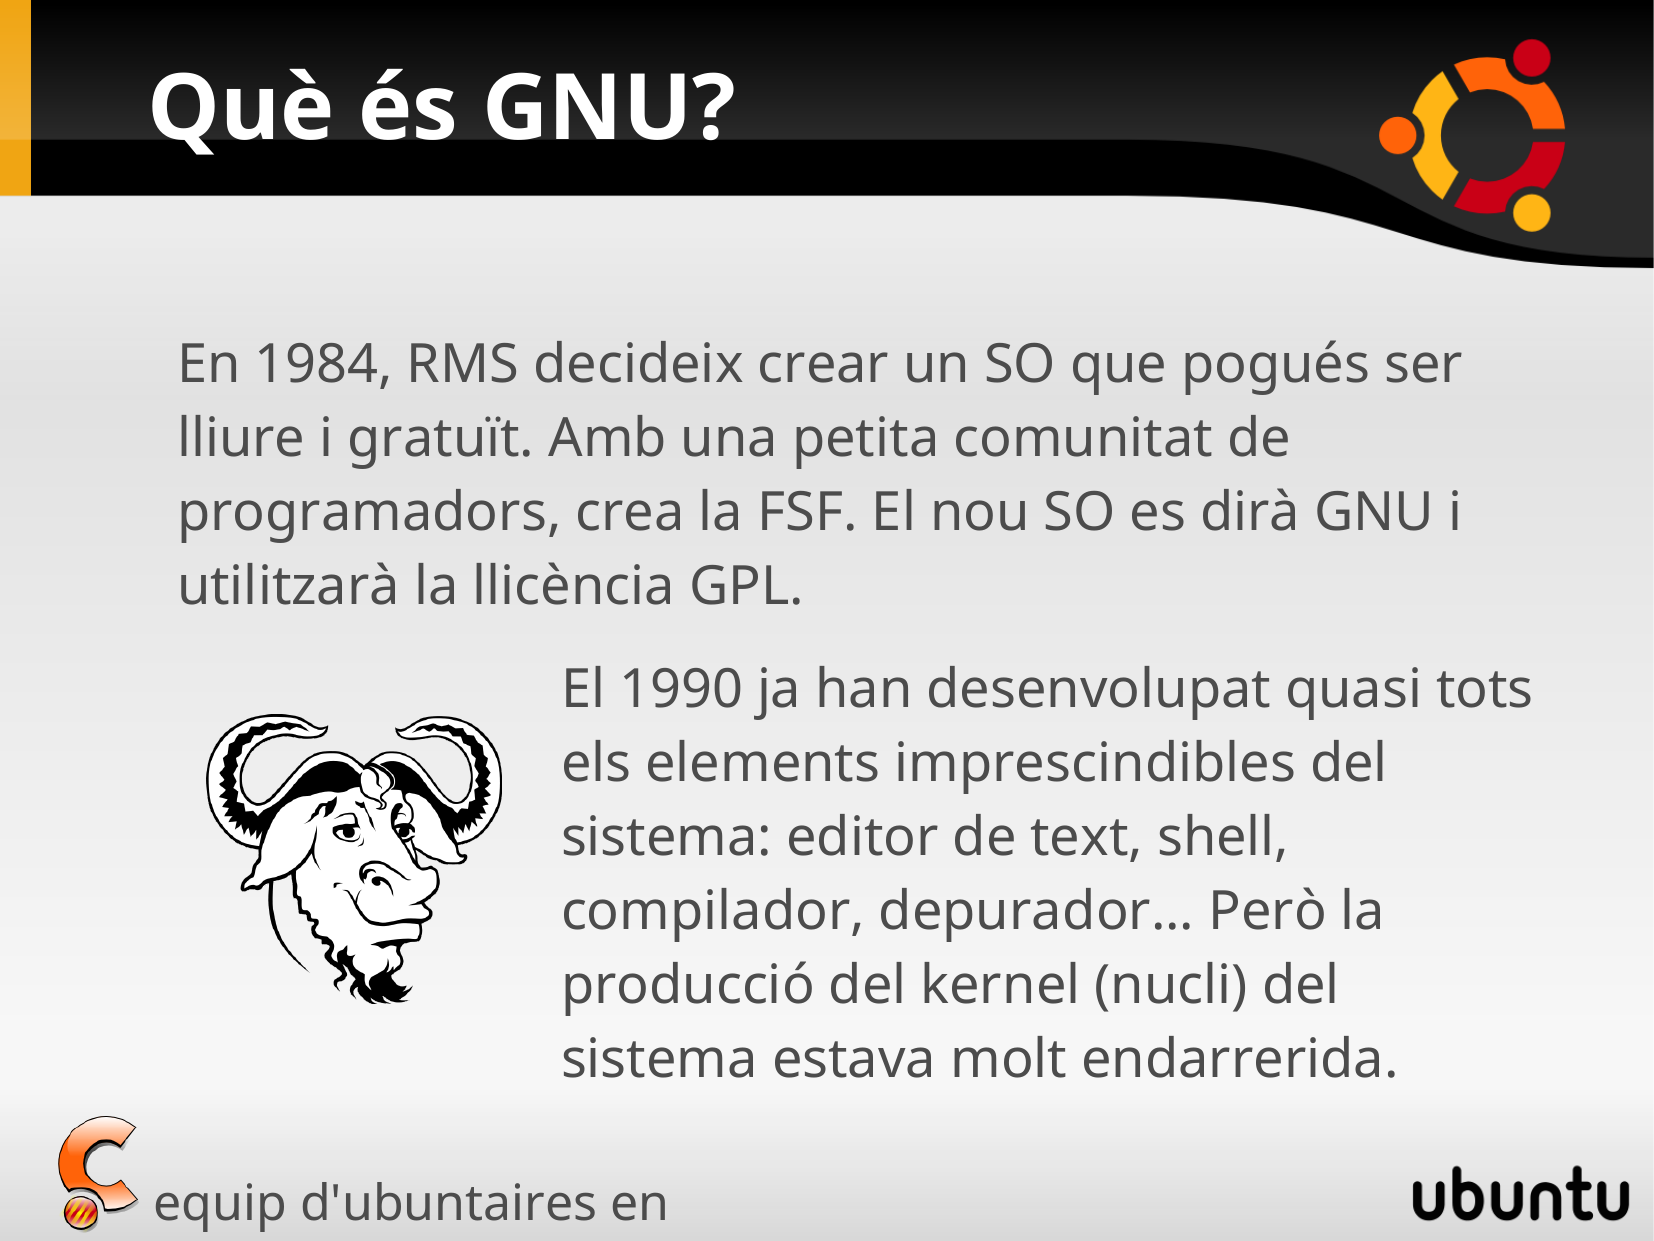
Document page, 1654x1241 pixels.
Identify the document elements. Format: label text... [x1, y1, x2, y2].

text_box En 1984, RMS decideix crear un SO que pogués ser lliure i gratuït. Amb una petita comunitat de programadors, crea la FSF. El nou SO es dirà GNU i utilitzarà la llicència GPL. [177, 324, 1536, 621]
picture [0, 0, 1654, 1241]
title Què és GNU? [0, 0, 1359, 208]
text_box El 1990 ja han desenvolupat quasi tots els elements impres­cindibles del sistema: editor de text, shell, compilador, depura­dor... Però la producció del ker­nel (nucli) del sistema estava molt endarrerida. [561, 649, 1536, 1093]
